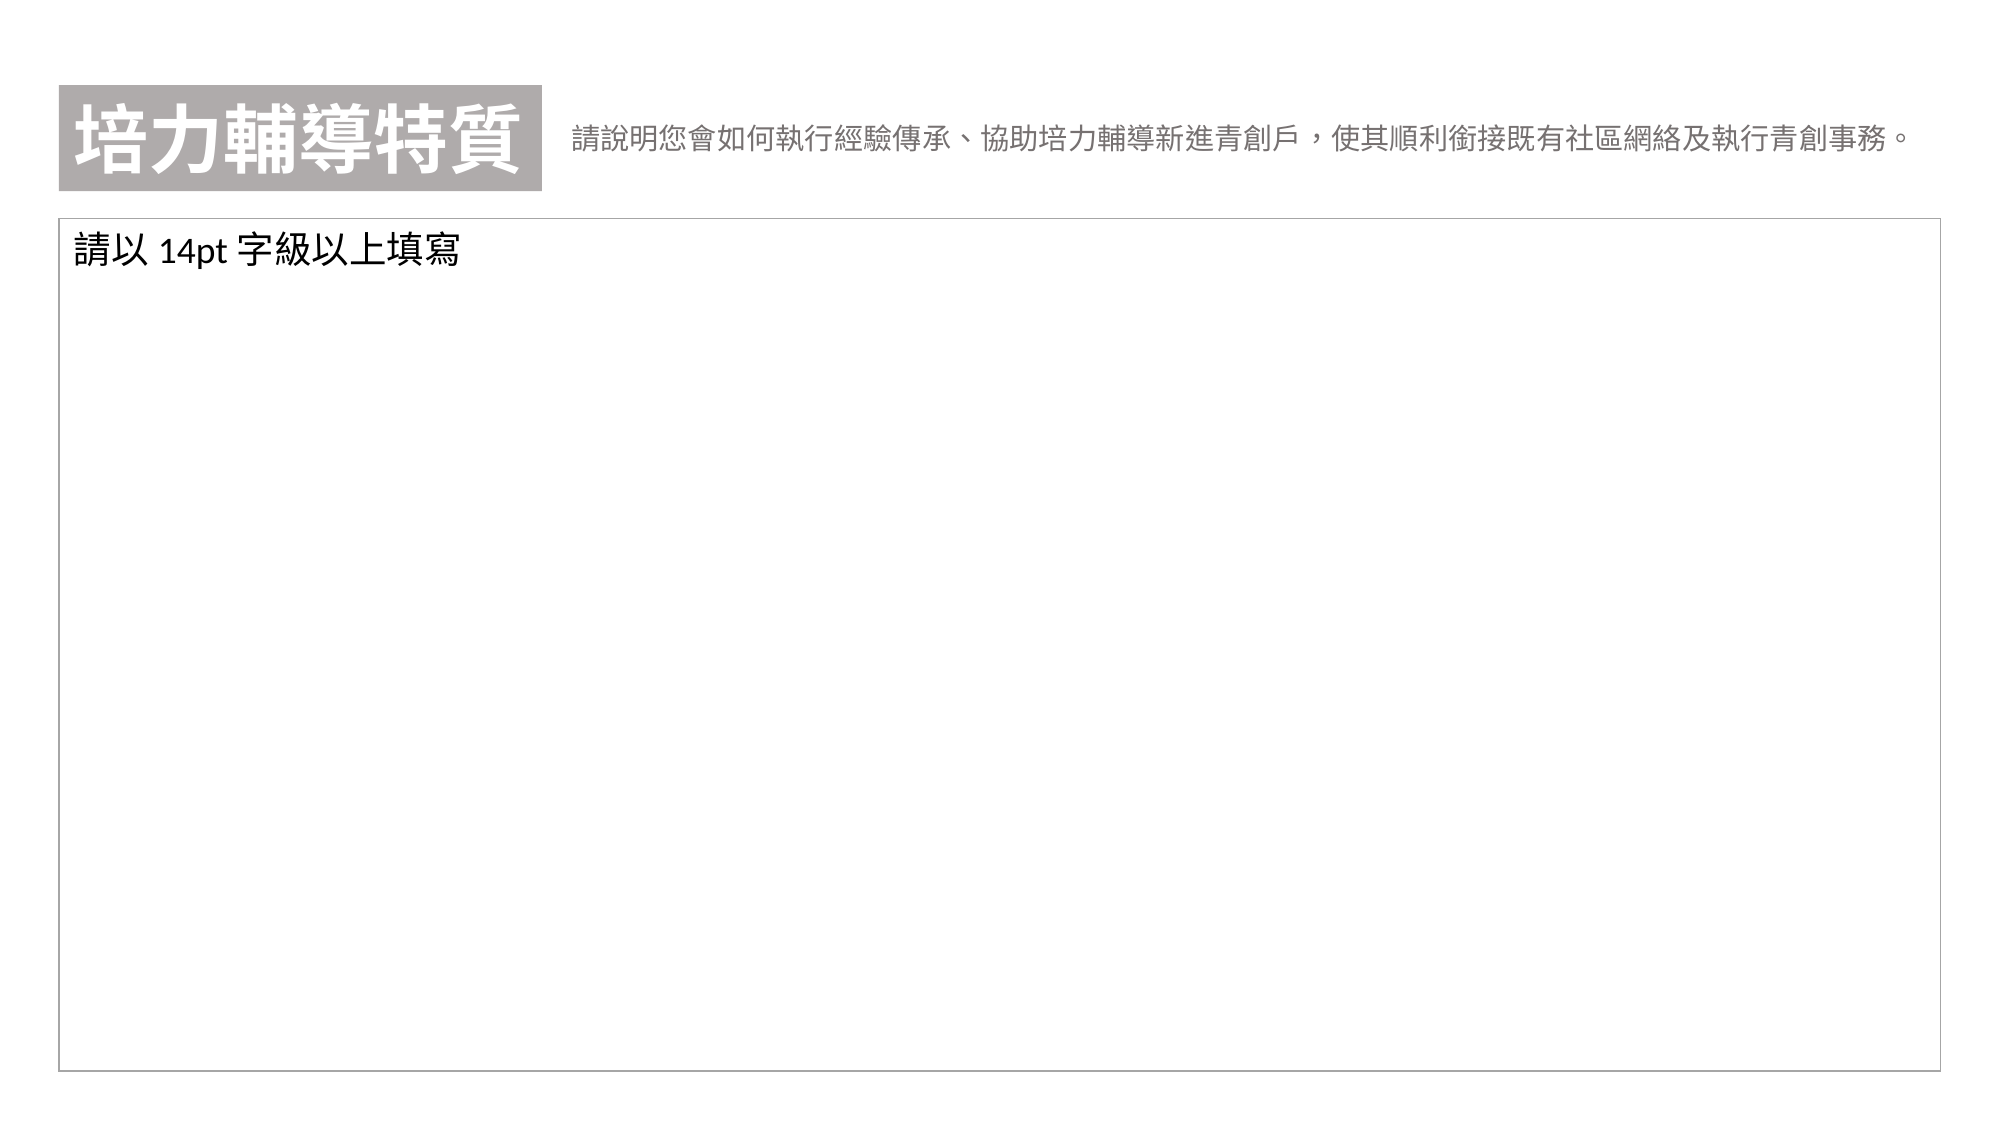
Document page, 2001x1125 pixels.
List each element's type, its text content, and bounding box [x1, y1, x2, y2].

text_box 請說明您會如何執行經驗傳承、協助培力輔導新進青創戶，使其順利銜接既有社區網絡及執行青創事務。 [556, 112, 1941, 164]
text_box 請以14pt字級以上填寫 [58, 218, 1941, 1072]
text_box 培力輔導特質 [58, 85, 542, 192]
